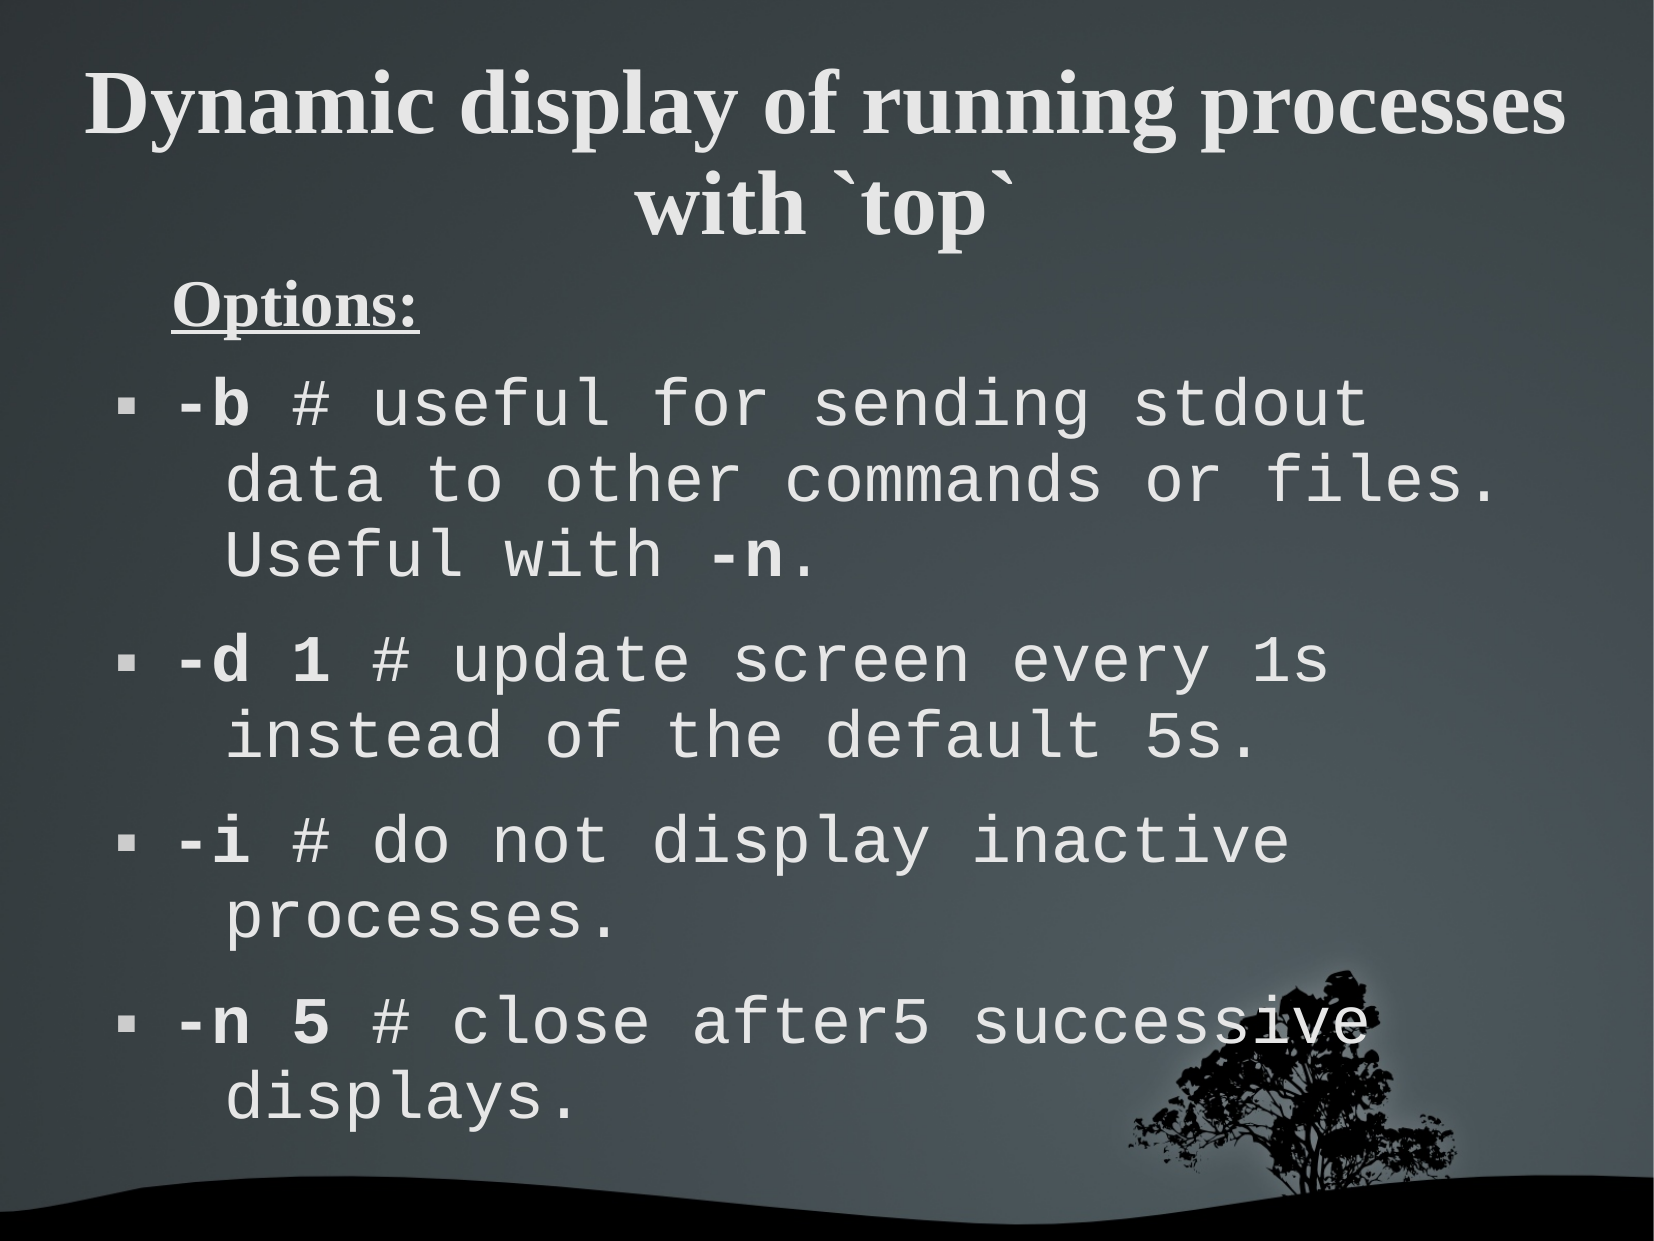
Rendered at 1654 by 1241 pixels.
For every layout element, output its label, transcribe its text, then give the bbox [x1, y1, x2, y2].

list Options: -b # useful for sending stdout data to other commands or files. Useful with -n. -d 1 # update screen every 1s instead of the default 5s. -i # do not display inactive processes. -n 5 # close after5 successive displays. [82, 273, 1571, 1139]
picture [0, 0, 1654, 1241]
title Dynamic display of running processes with `top` [82, 33, 1571, 273]
